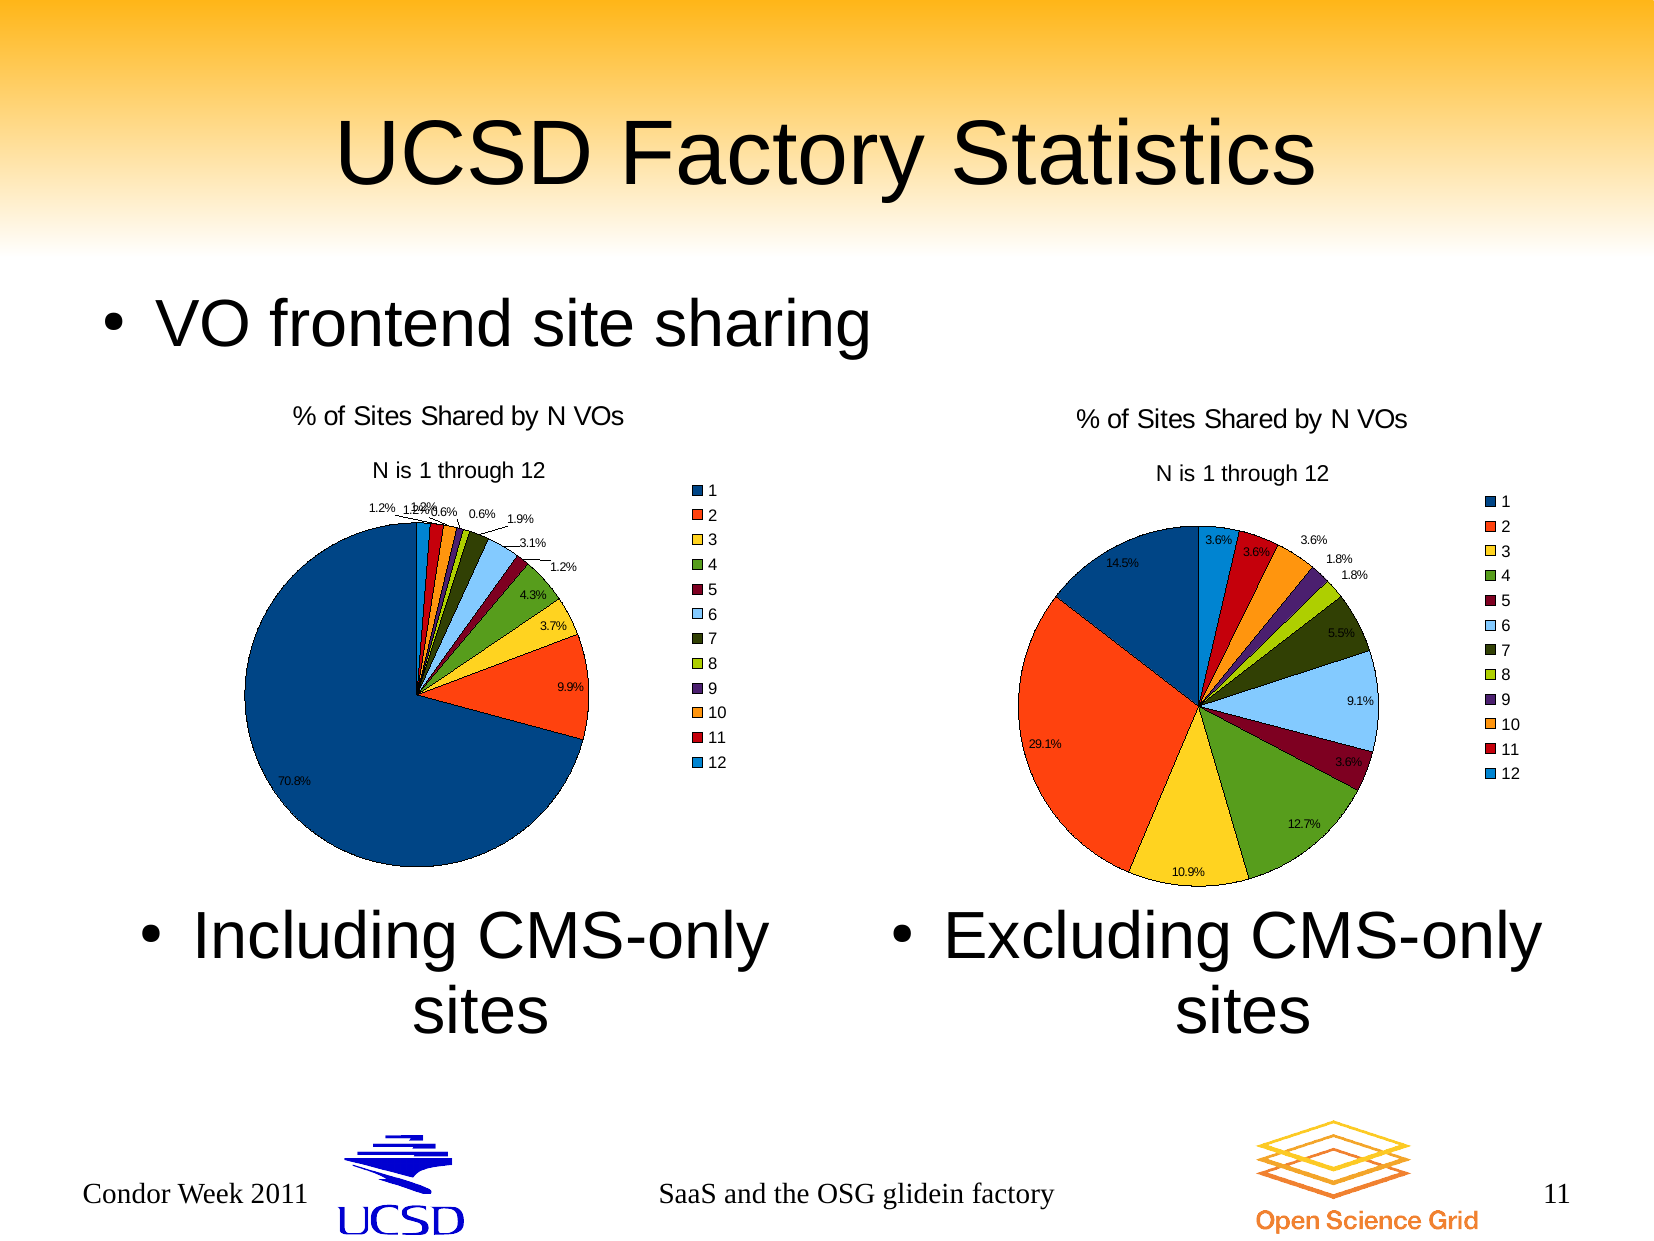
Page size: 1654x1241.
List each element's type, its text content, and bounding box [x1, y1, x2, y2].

chart [946, 378, 1539, 897]
picture [1255, 1120, 1478, 1234]
chart [172, 375, 746, 877]
list Excluding CMS-only sites [845, 898, 1572, 1109]
picture [337, 1135, 464, 1235]
list VO frontend site sharing [84, 286, 1432, 374]
list Including CMS-only sites [82, 898, 809, 1109]
title UCSD Factory Statistics [82, 49, 1571, 257]
